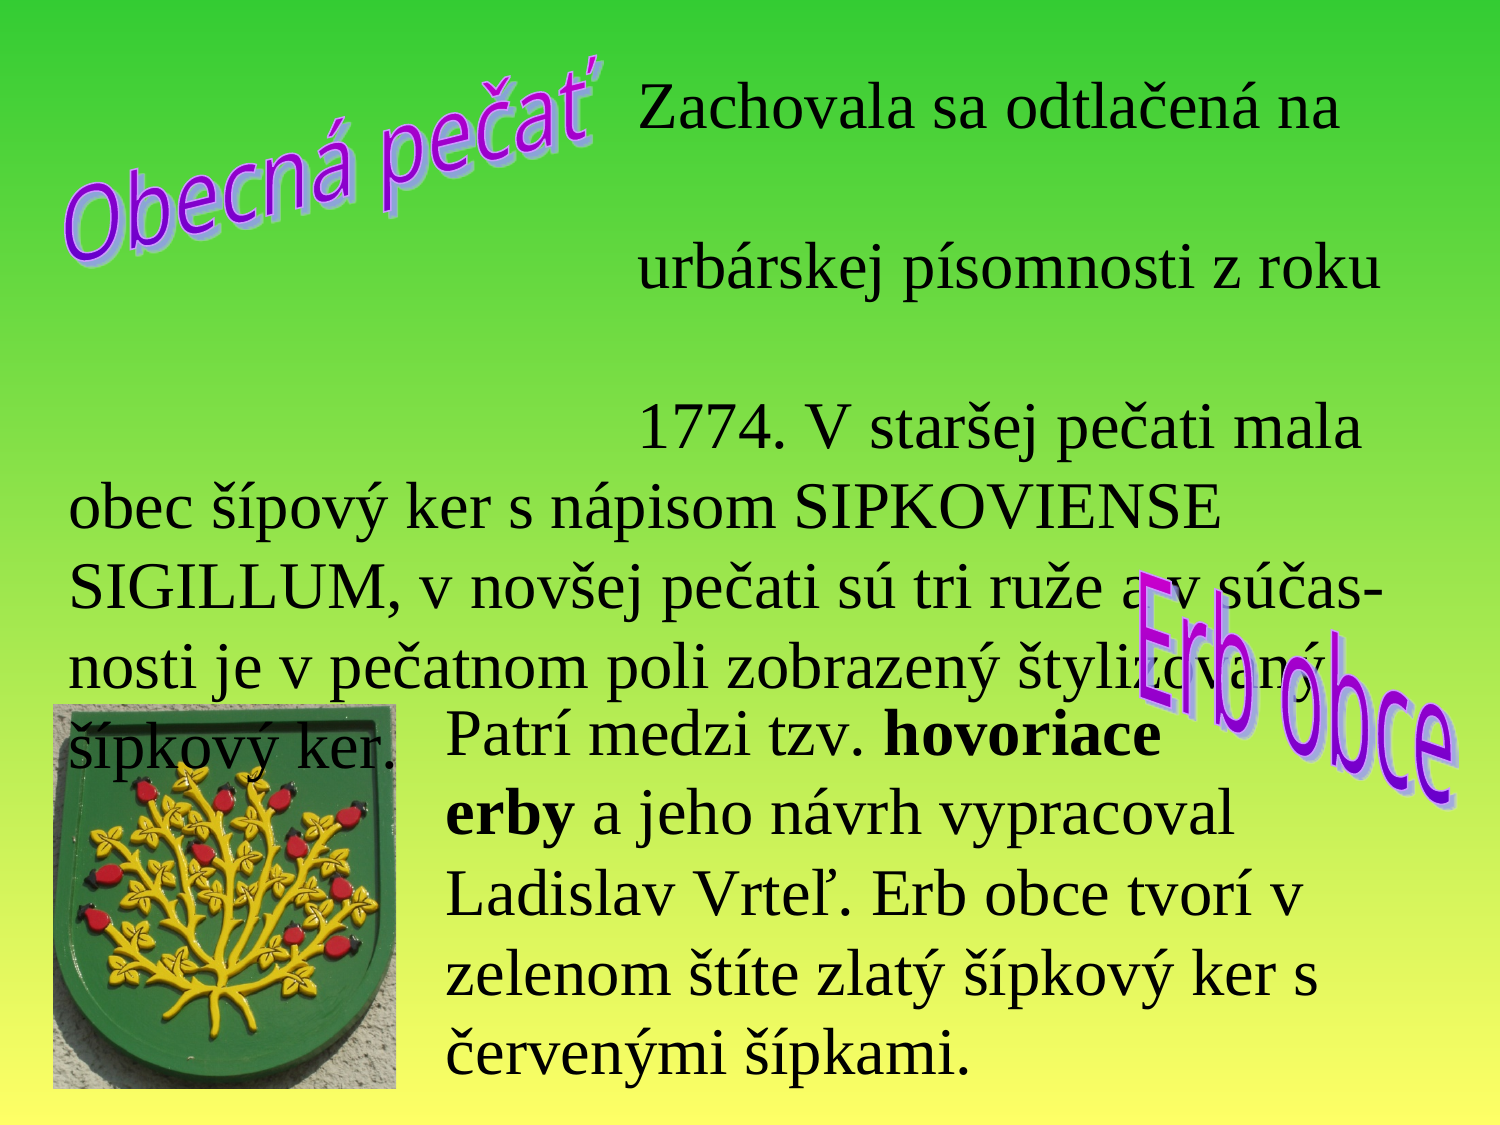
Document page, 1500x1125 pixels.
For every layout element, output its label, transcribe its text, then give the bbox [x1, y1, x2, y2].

text_box Obecná pečať [313, 141, 349, 203]
text_box Obecná pečať [383, 124, 423, 213]
text_box Obecná pečať [178, 175, 216, 235]
text_box Obecná pečať [559, 71, 586, 141]
text_box Obecná pečať [477, 101, 510, 161]
picture [53, 790, 397, 1089]
text_box Erb obce [1215, 588, 1253, 680]
list Zachovala sa odtlačená na urbárskej písomnosti z roku 1774. V staršej pečati mala obec šípový ker s nápisom SIPKOVIENSE SIGILLUM, v novšej pečati sú tri ruže a v súčas- nosti je v pečatnom poli zobrazený štylizovaný šípkový ker. [53, 54, 1412, 790]
text_box Erb obce [1182, 617, 1208, 680]
text_box Erb obce [1139, 570, 1172, 680]
text_box Obecná pečať [327, 116, 344, 138]
text_box Obecná pečať [482, 76, 510, 98]
text_box Patrí medzi tzv. hovoriace erby a jeho návrh vypracoval Ladislav Vrteľ. Erb obce tvorí v zelenom štíte zlatý šípkový ker s červenými šípkami. [430, 680, 1500, 1096]
text_box Erb obce [1282, 656, 1317, 680]
text_box Obecná pečať [224, 163, 257, 224]
text_box Obecná pečať [130, 168, 170, 250]
text_box Erb obce [1331, 629, 1339, 680]
text_box Obecná pečať [515, 91, 552, 153]
text_box Obecná pečať [64, 182, 119, 262]
text_box Obecná pečať [431, 112, 469, 172]
text_box Obecná pečať [266, 153, 303, 217]
